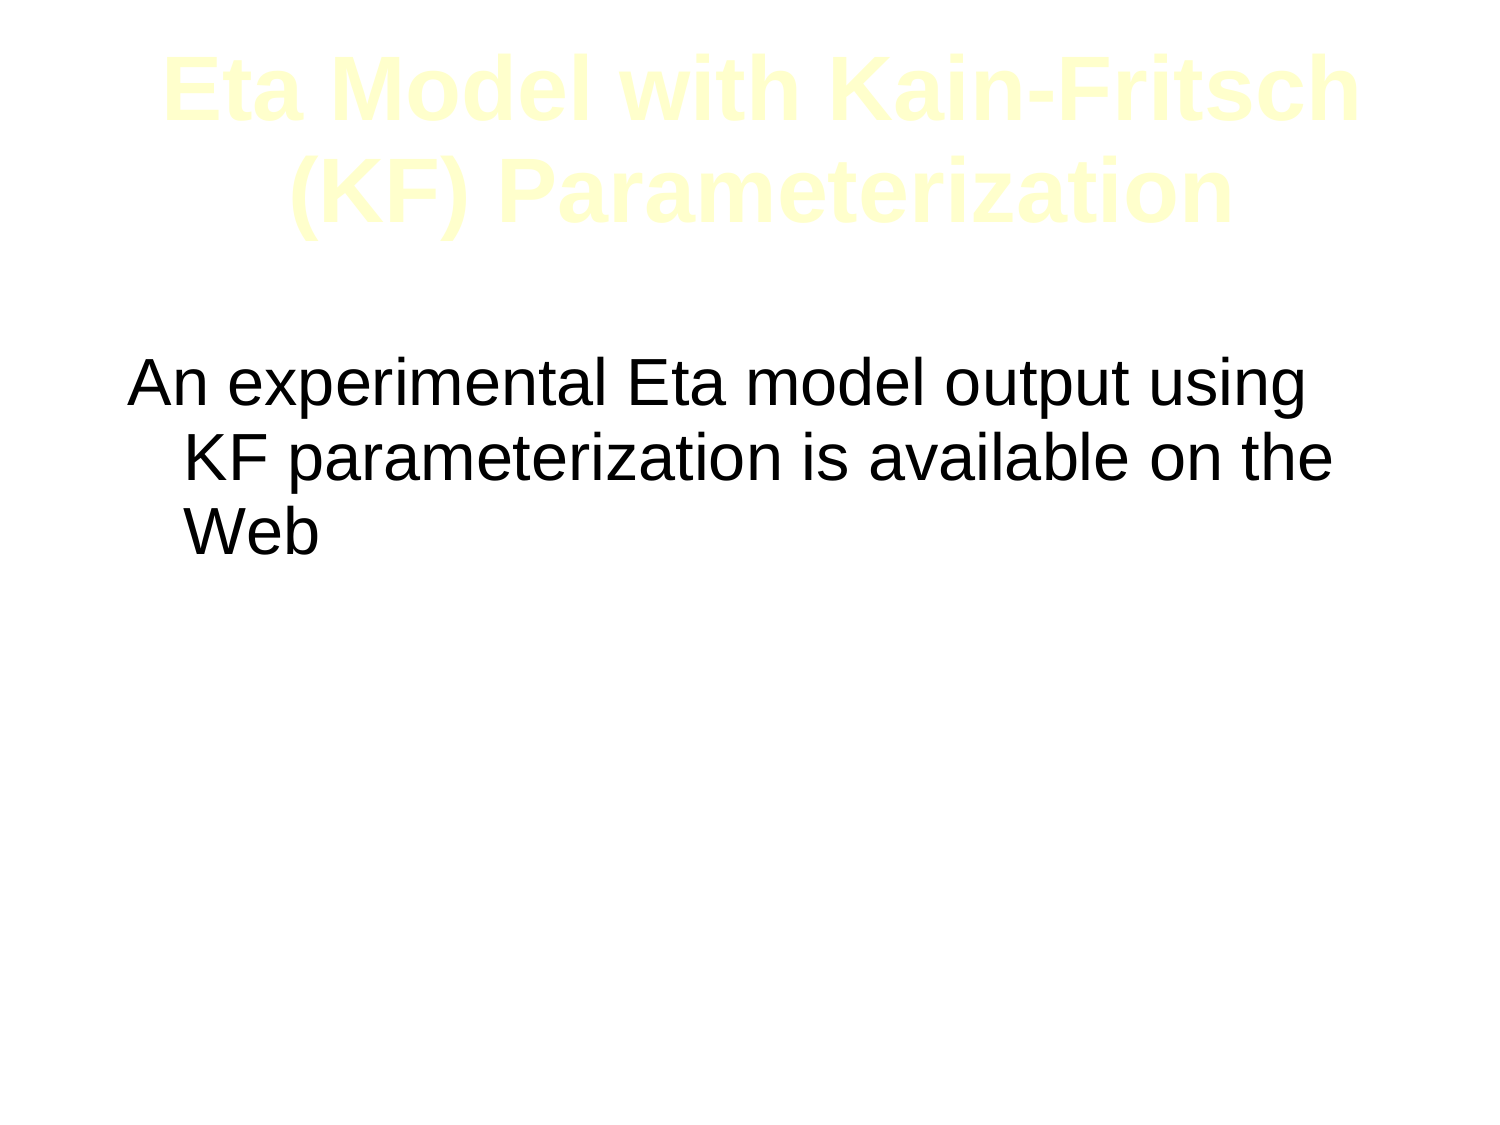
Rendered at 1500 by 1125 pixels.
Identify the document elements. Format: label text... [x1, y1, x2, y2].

list An experimental Eta model output using KF parameterization is available on the Web [112, 337, 1388, 1013]
title Eta Model with Kain-Fritsch (KF) Parameterization [112, 14, 1413, 250]
